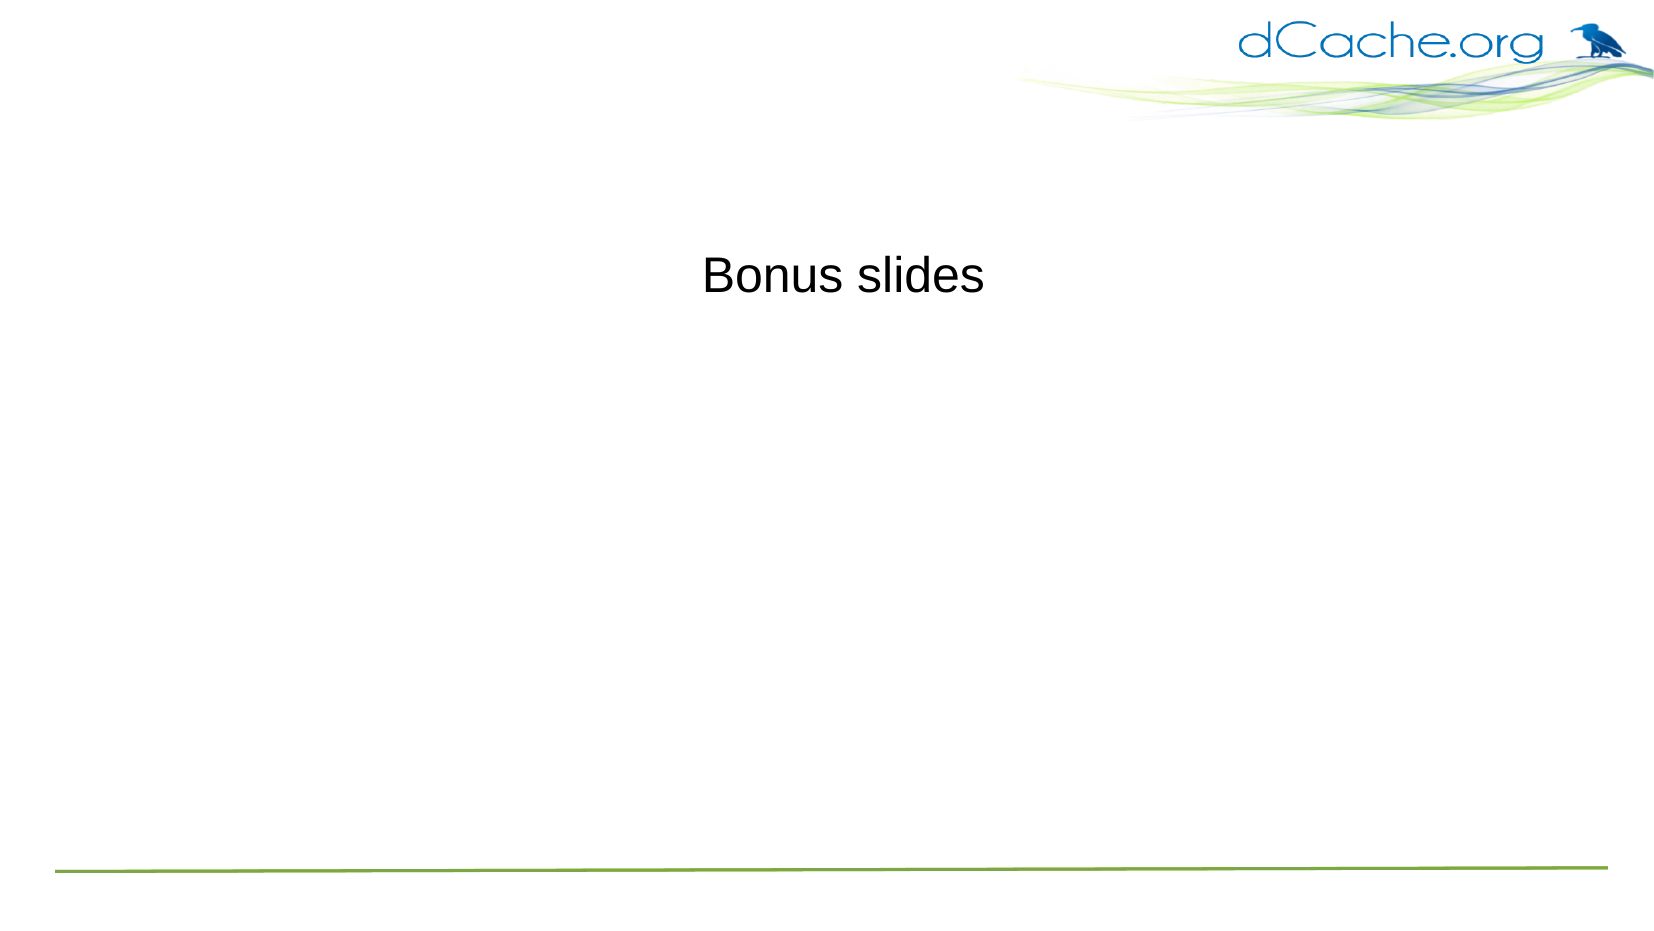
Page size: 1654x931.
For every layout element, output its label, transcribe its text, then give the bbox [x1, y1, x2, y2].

picture [956, 12, 1654, 127]
subtitle Bonus slides [82, 118, 1605, 432]
